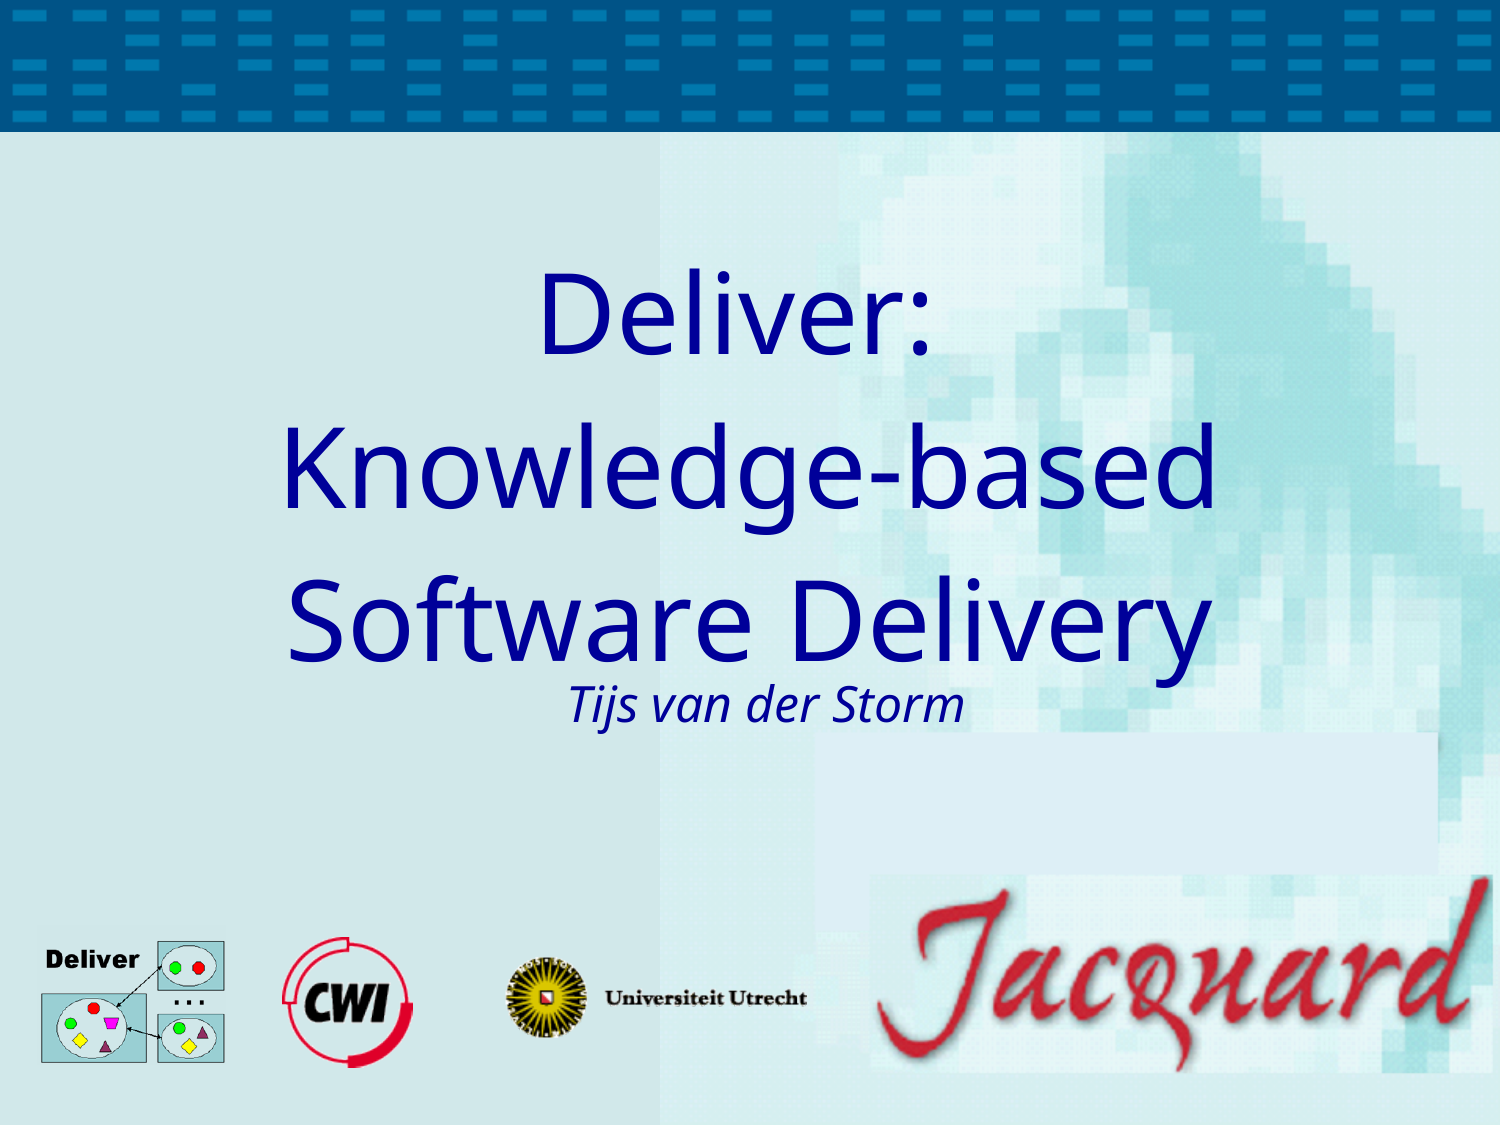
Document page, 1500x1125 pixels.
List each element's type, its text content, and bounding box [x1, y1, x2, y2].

picture [0, 0, 1500, 1125]
picture [282, 937, 413, 1068]
subtitle Tijs van der Storm [37, 644, 1456, 842]
title Deliver: Knowledge-based Software Delivery [41, 268, 1459, 662]
picture [37, 925, 226, 1065]
